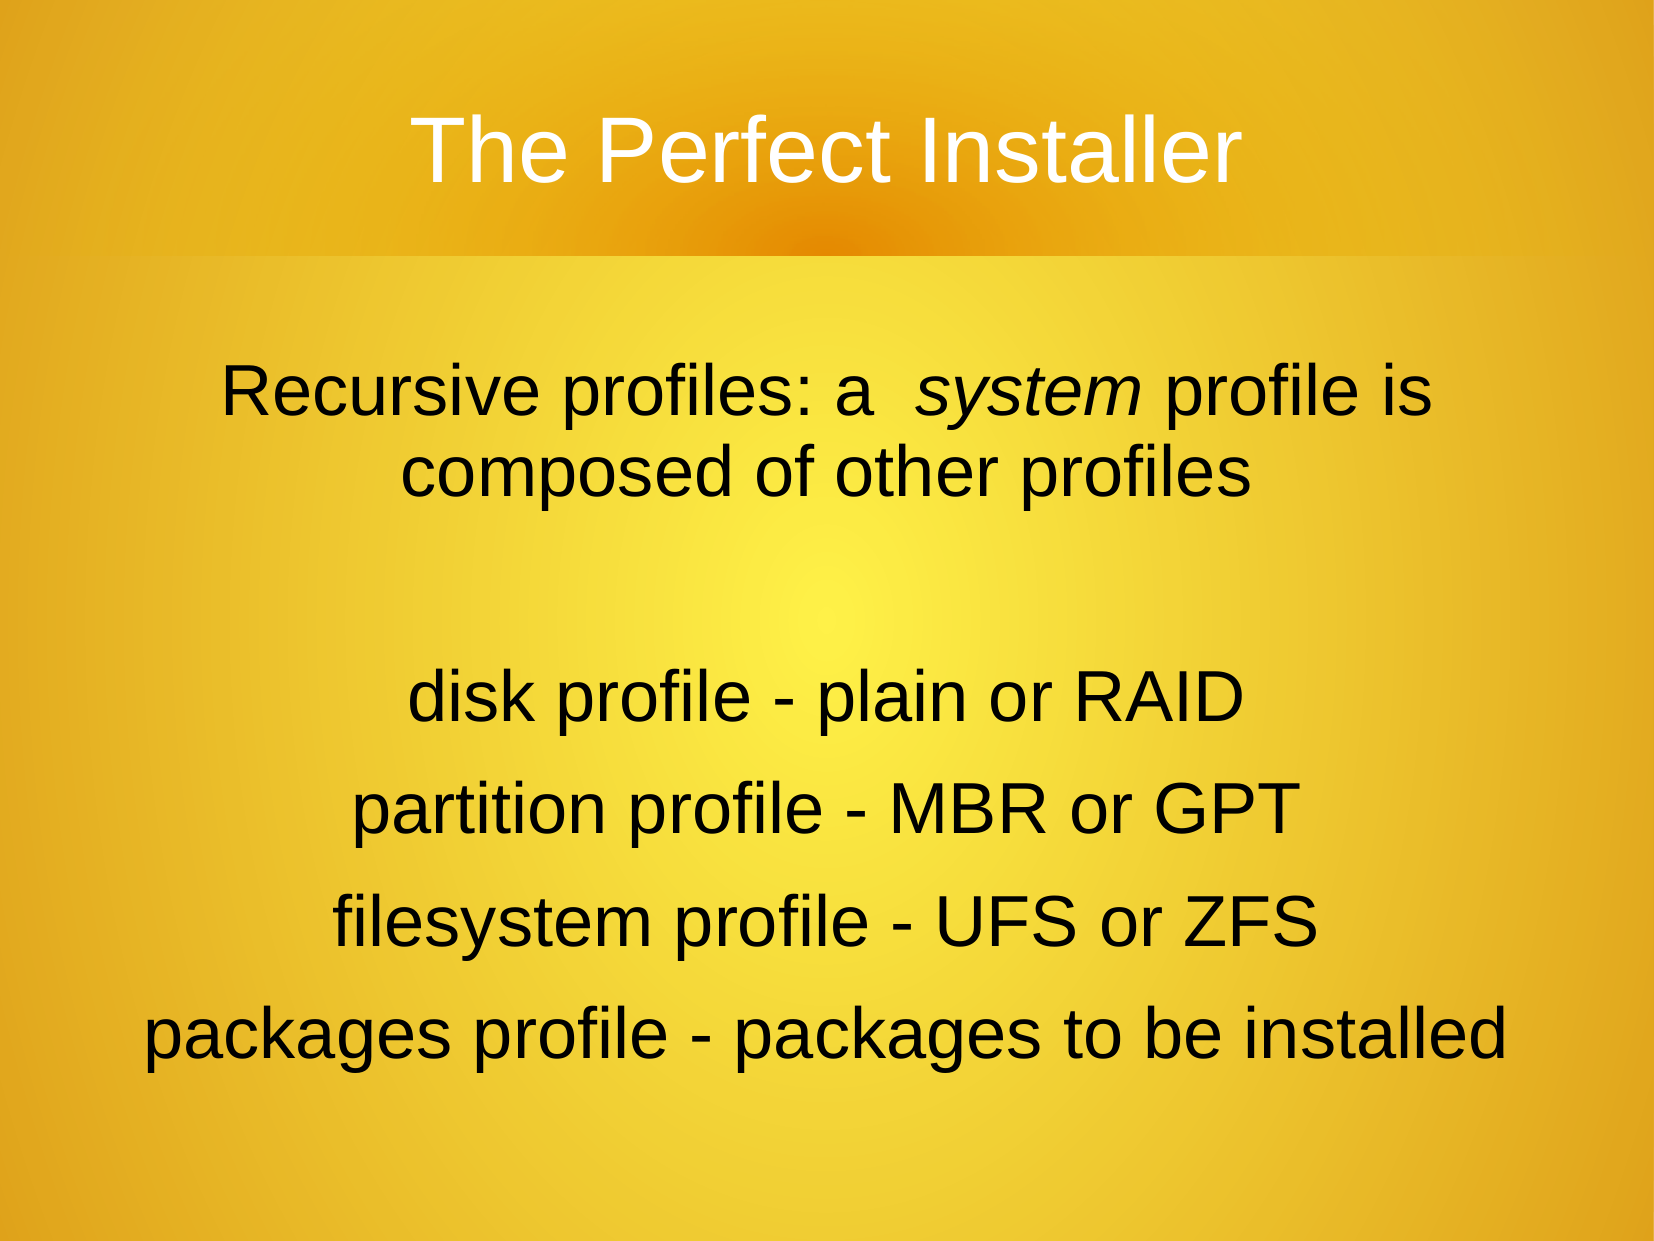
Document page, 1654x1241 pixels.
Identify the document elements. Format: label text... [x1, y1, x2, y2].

list Recursive profiles: a system profile is composed of other profiles disk profile - plain or RAID partition profile - MBR or GPT filesystem profile - UFS or ZFS packages profile - packages to be installed [82, 299, 1571, 1126]
title The Perfect Installer [82, 47, 1571, 252]
